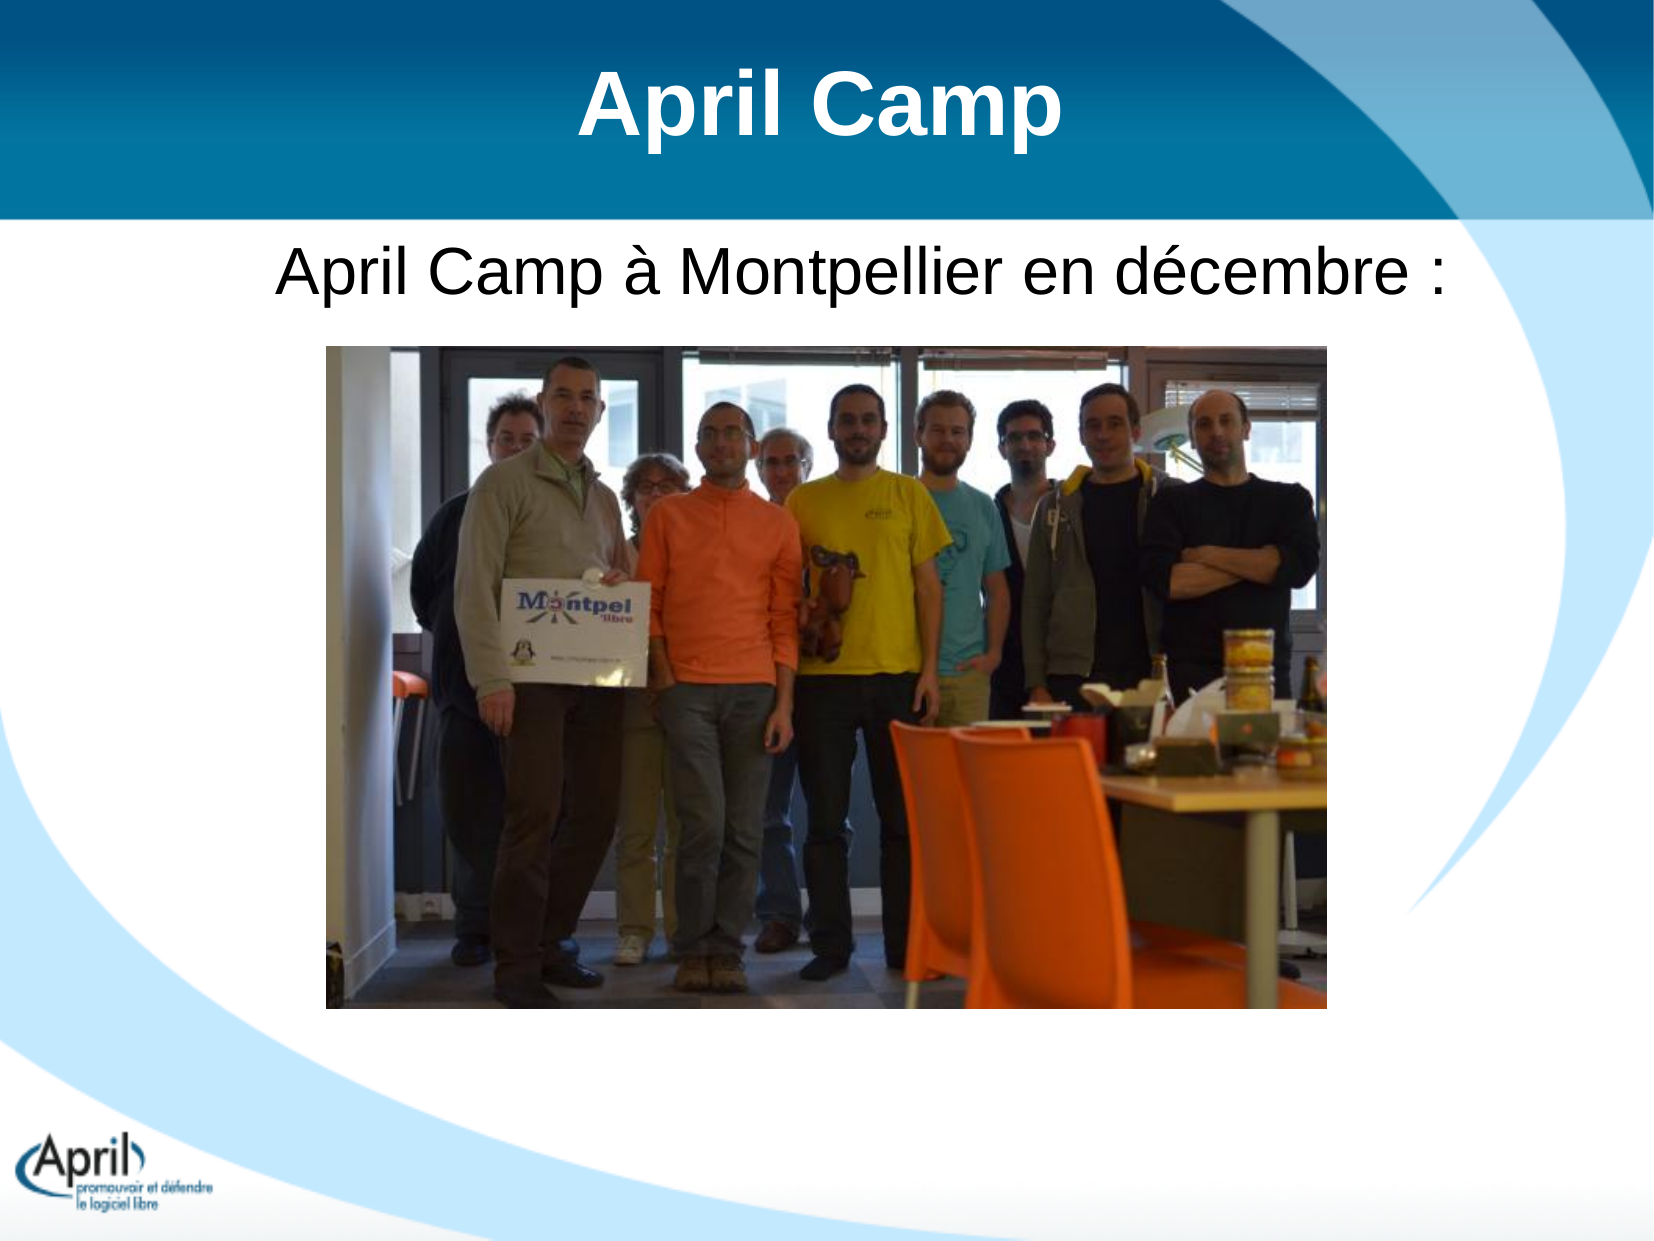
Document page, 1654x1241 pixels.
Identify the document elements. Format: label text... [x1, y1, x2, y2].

title April Camp [76, 7, 1565, 200]
text_box April Camp à Montpellier en décembre : [168, 234, 1485, 310]
picture [0, 0, 1654, 1241]
